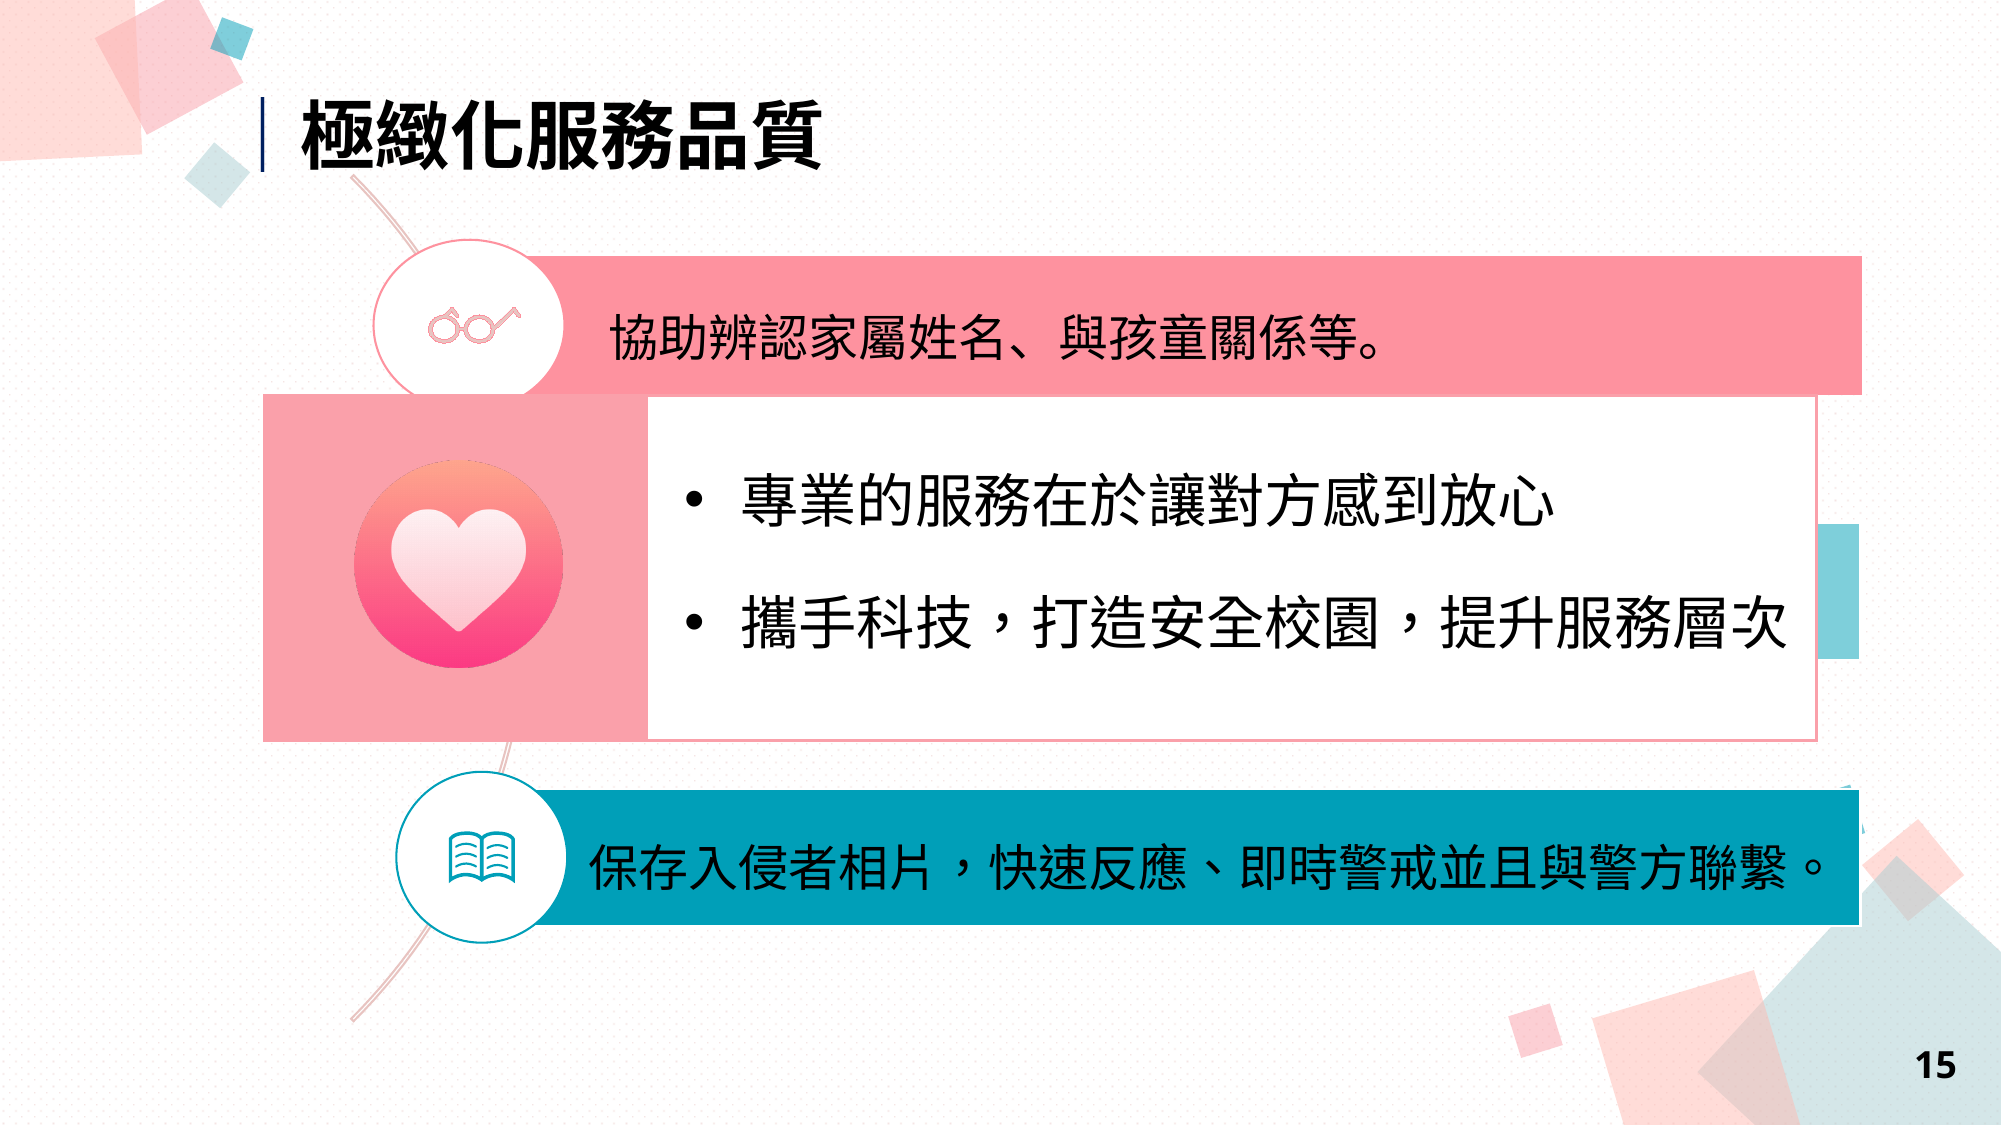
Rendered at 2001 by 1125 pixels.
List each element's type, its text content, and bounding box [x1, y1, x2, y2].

text_box 協助辨認家屬姓名、與孩童關係等。 [593, 281, 1817, 368]
text_box [396, 771, 1861, 943]
text_box 保存入侵者相片，快速反應、即時警戒並且與警方聯繫。 [573, 799, 1966, 895]
text_box 15 [1899, 1033, 1973, 1094]
text_box 專業的服務在於讓對方感到放心 [669, 456, 1581, 542]
text_box [265, 239, 1861, 741]
text_box 攜手科技，打造安全校園，提升服務層次 [669, 578, 1817, 665]
text_box ｜極緻化服務品質 [210, 80, 847, 187]
picture [354, 460, 563, 668]
